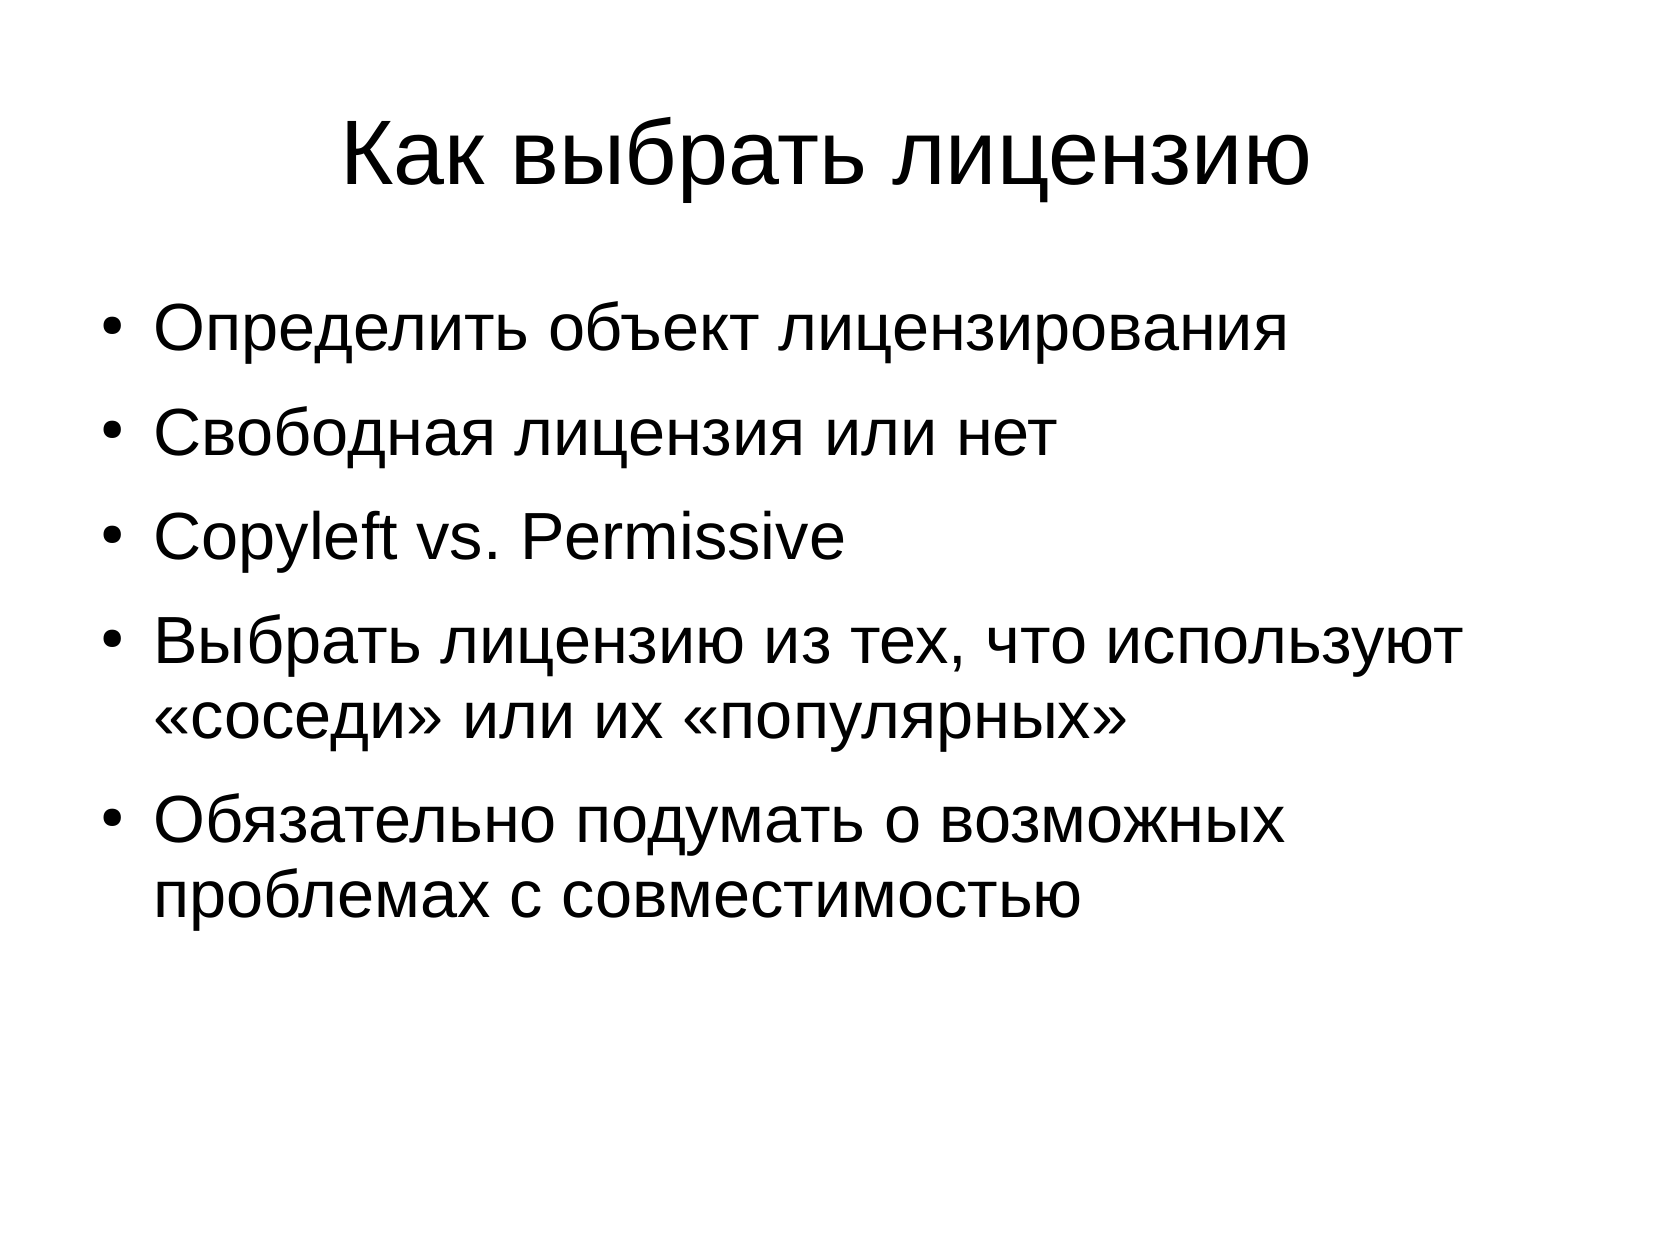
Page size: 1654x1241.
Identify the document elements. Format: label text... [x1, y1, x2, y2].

list Определить объект лицензирования Свободная лицензия или нет Copyleft vs. Permissive Выбрать лицензию из тех, что используют «соседи» или их «популярных» Обязательно подумать о возможных проблемах с совместимостью [82, 290, 1571, 1010]
title Как выбрать лицензию [82, 49, 1571, 257]
